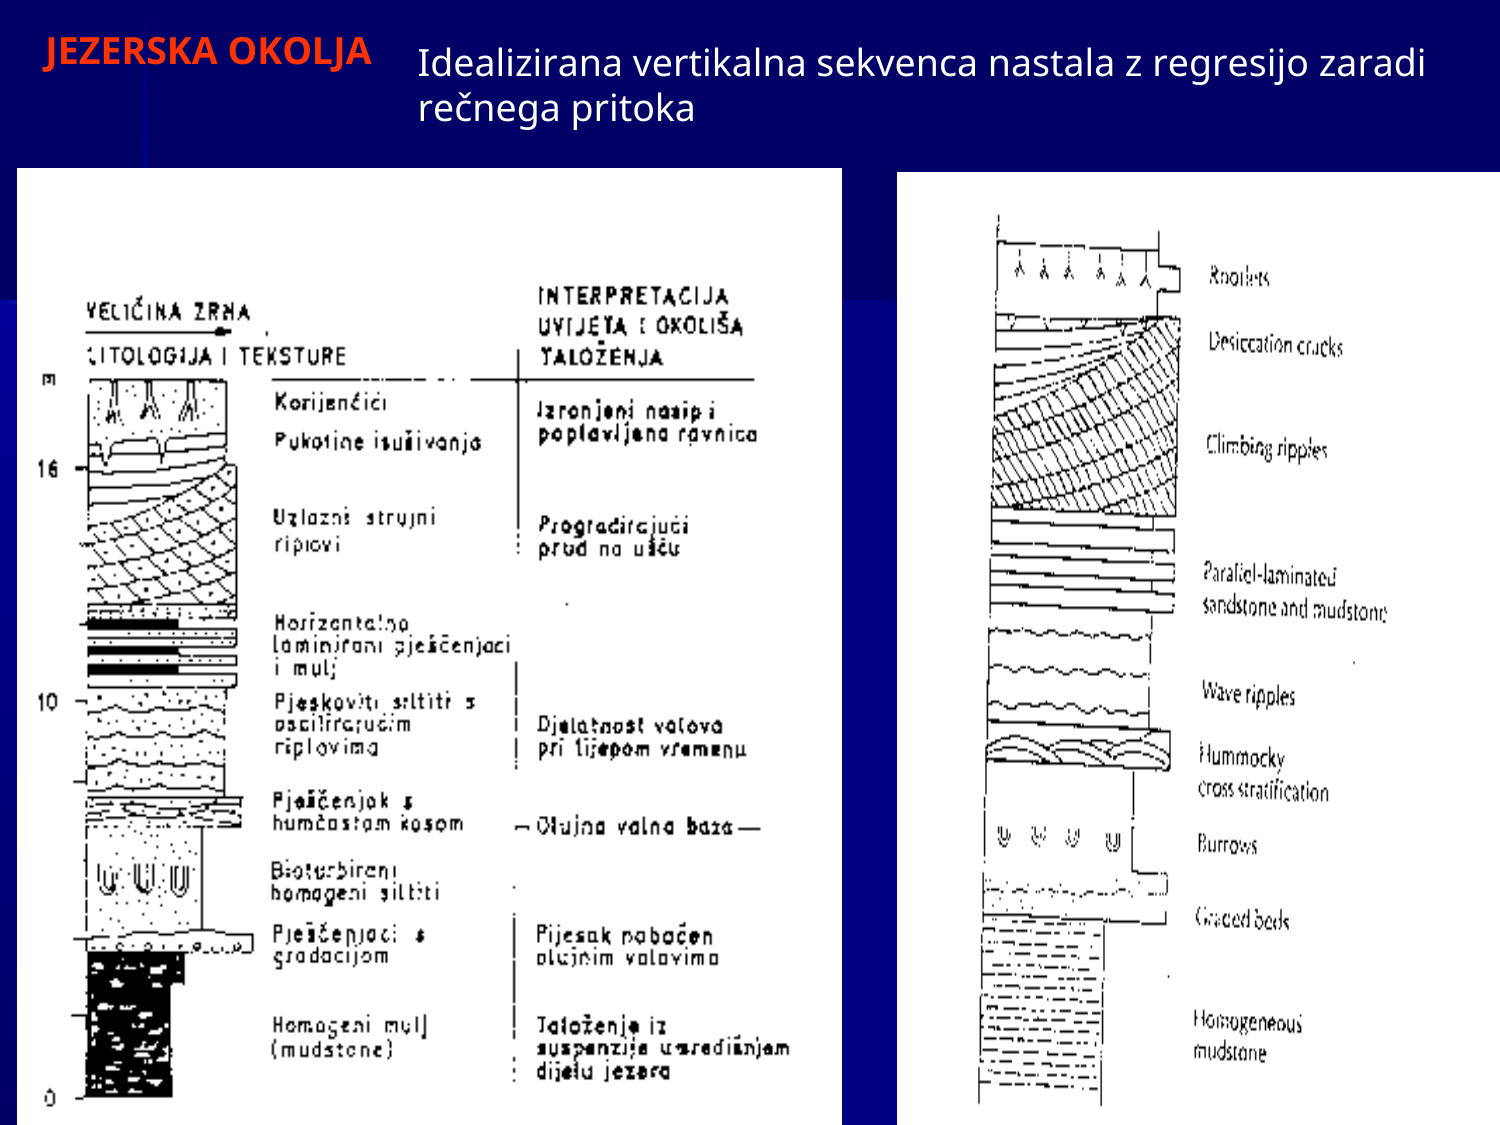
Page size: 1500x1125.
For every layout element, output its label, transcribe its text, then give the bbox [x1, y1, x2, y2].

text_box JEZERSKA OKOLJA [30, 18, 388, 80]
text_box Idealizirana vertikalna sekvenca nastala z regresijo zaradi rečnega pritoka [402, 30, 1453, 137]
picture [897, 172, 1500, 1125]
picture [17, 168, 842, 1125]
